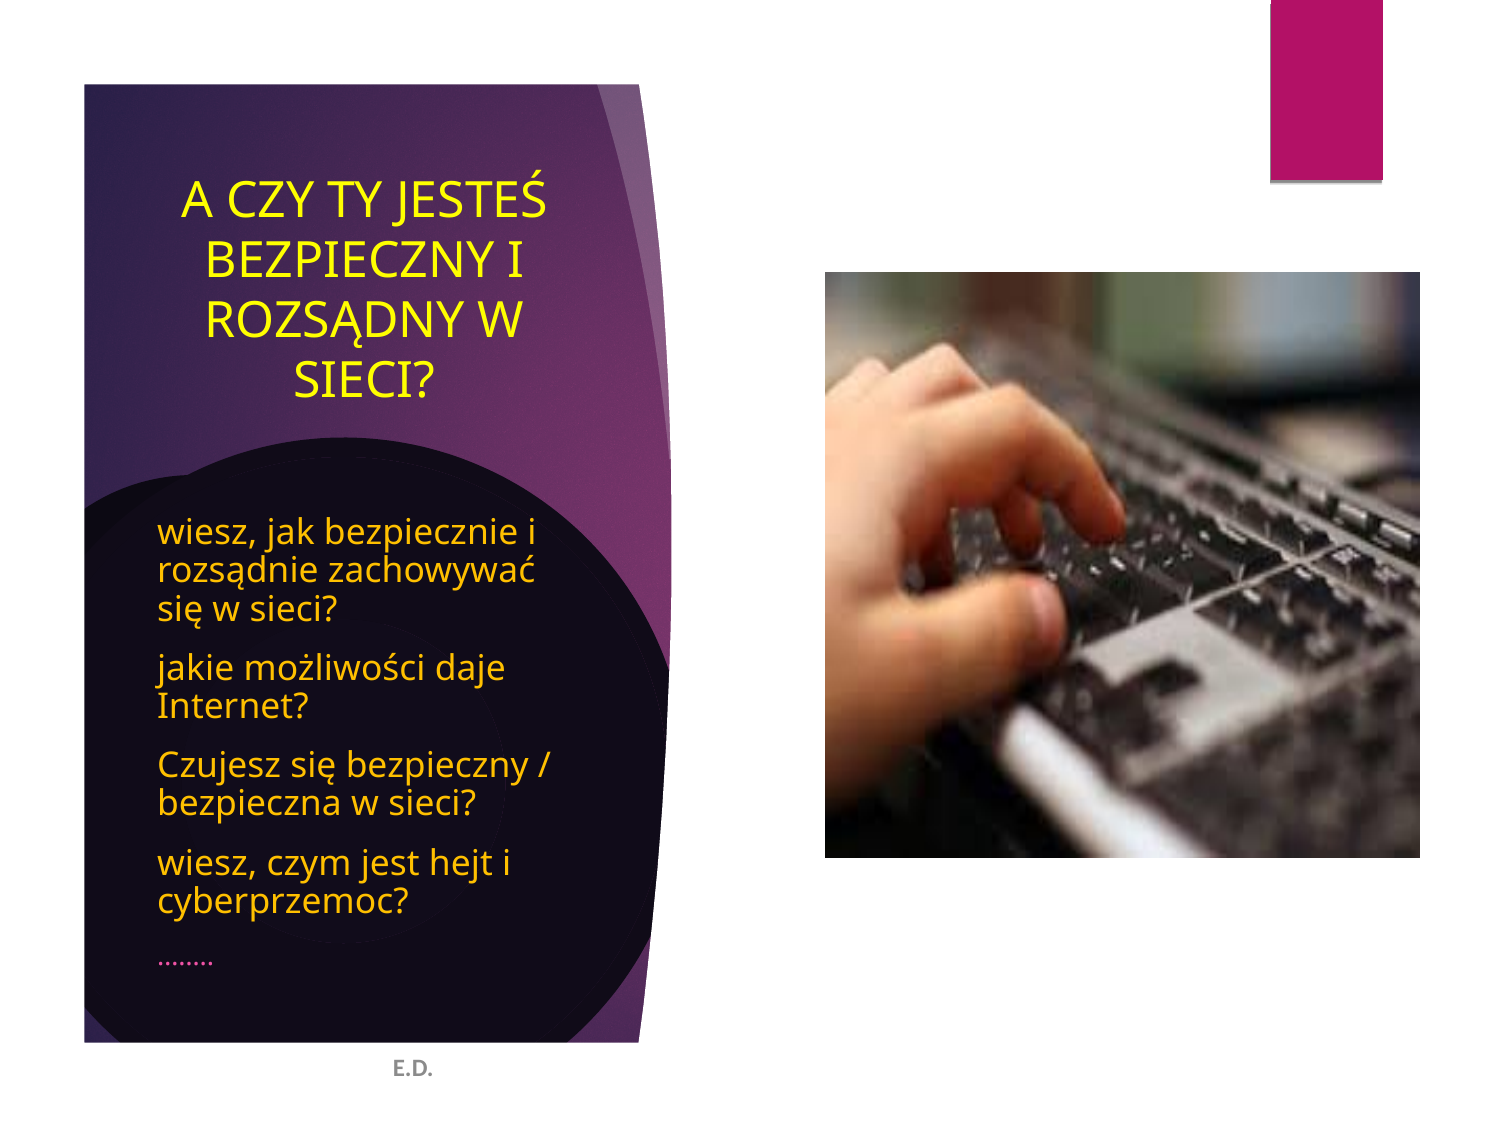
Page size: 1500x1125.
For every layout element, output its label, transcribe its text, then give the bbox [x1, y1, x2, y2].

title A CZY TY JESTEŚ BEZPIECZNY I ROZSĄDNY W SIECI? [142, 109, 588, 416]
picture [825, 272, 1420, 858]
list wiesz, jak bezpiecznie i rozsądnie zachowywać się w sieci? jakie możliwości daje Internet? Czujesz się bezpieczny / bezpieczna w sieci? wiesz, czym jest hejt i cyberprzemoc? …….. [142, 506, 588, 988]
text_box E.D. [96, 1044, 731, 1082]
